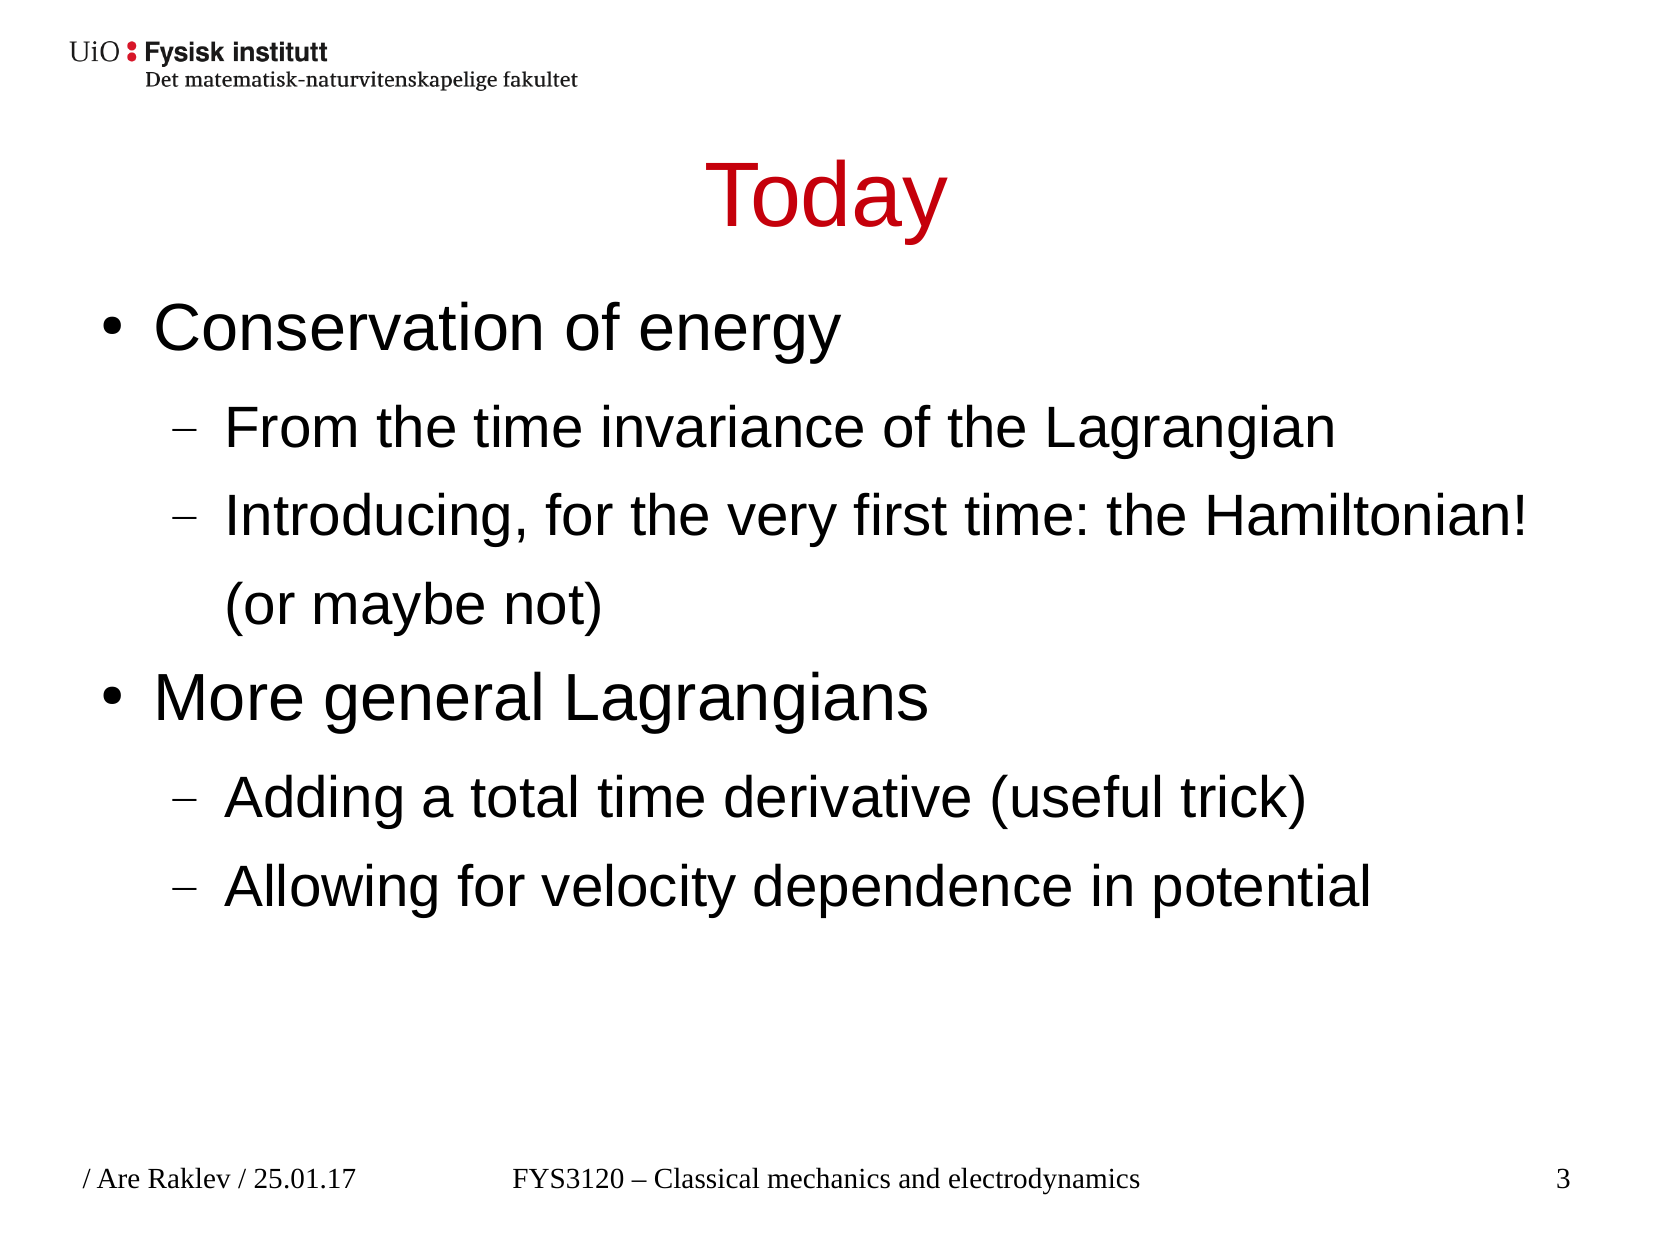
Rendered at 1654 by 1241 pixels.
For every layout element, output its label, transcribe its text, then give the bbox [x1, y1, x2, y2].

list Conservation of energy From the time invariance of the Lagrangian Introducing, for the very first time: the Hamiltonian! (or maybe not) More general Lagrangians Adding a total time derivative (useful trick) Allowing for velocity dependence in potential [82, 290, 1571, 1094]
picture [68, 37, 581, 93]
title Today [82, 90, 1571, 290]
